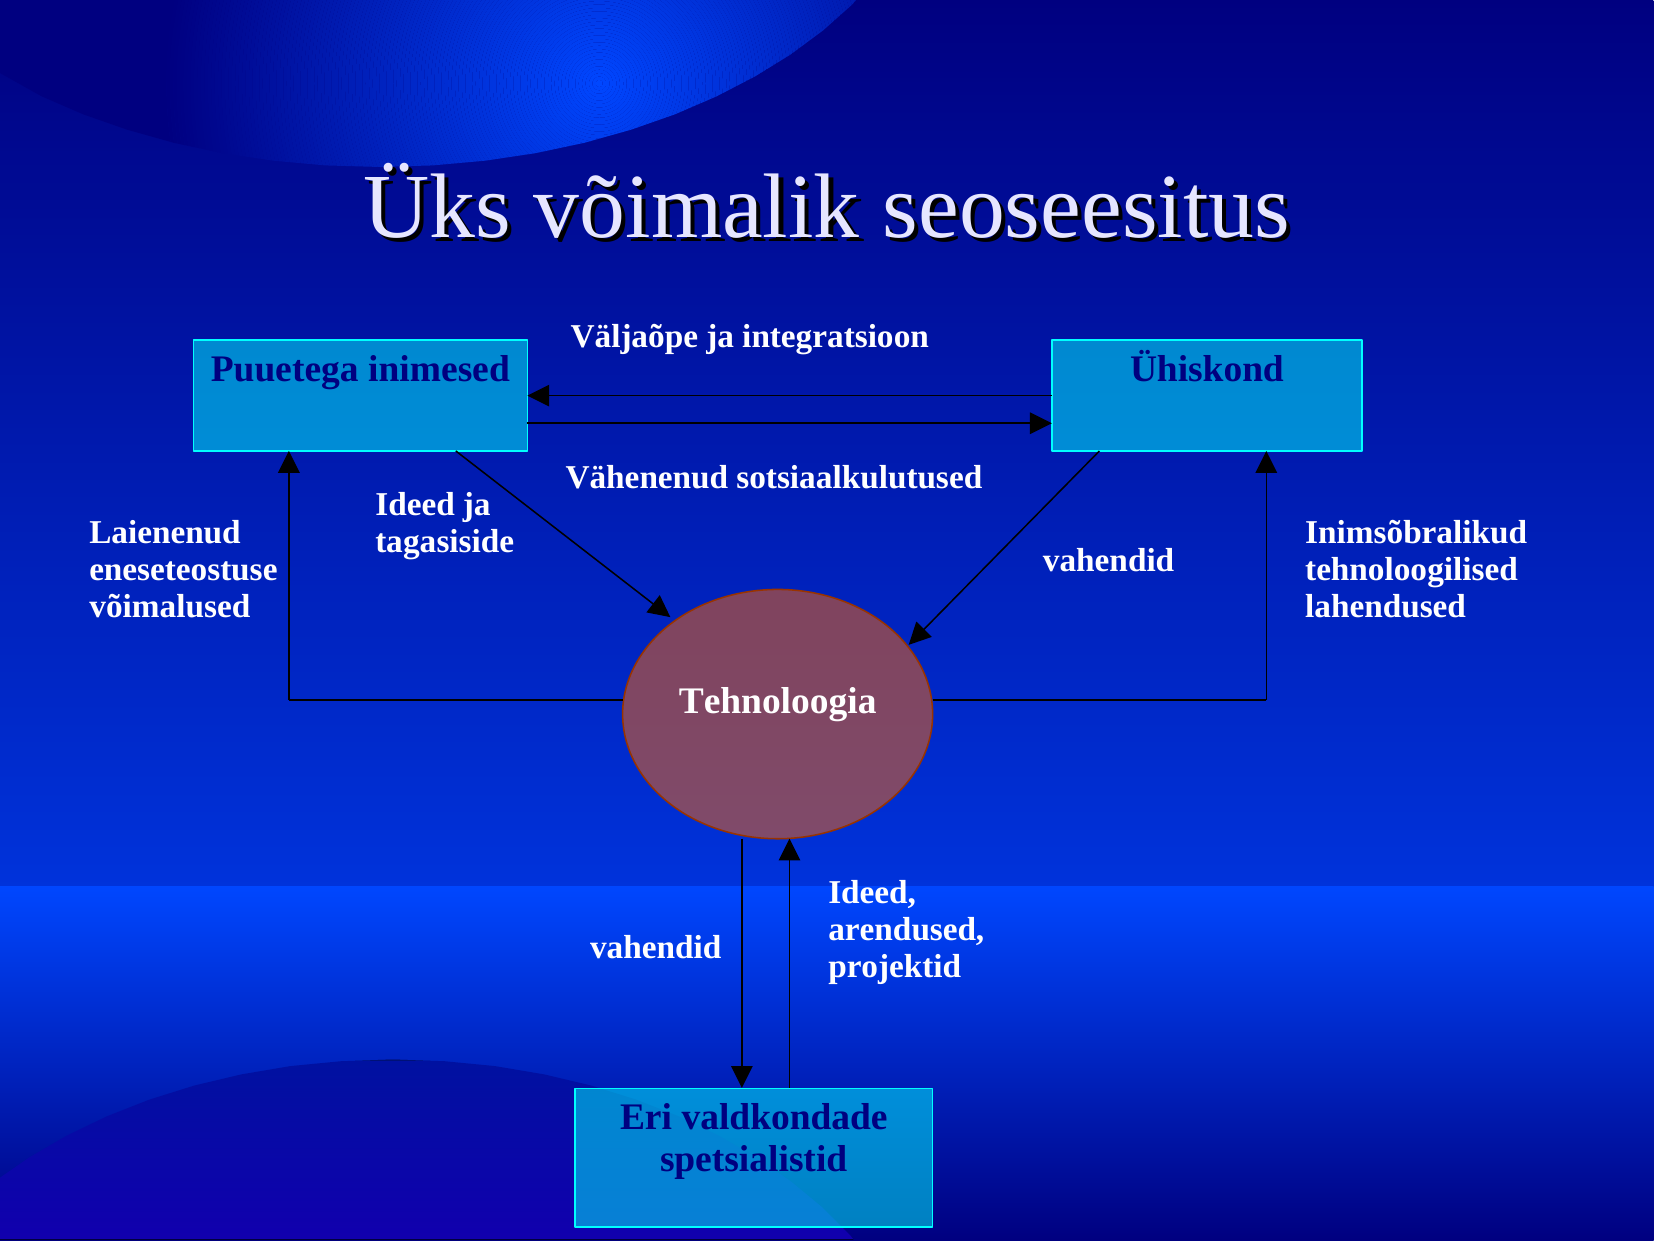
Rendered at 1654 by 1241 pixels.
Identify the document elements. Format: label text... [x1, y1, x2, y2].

text_box Väljaõpe ja integratsioon [555, 310, 962, 394]
text_box Laienenud eneseteostuse võimalused [74, 506, 313, 701]
text_box Vähenenud sotsiaalkulutused [550, 450, 1004, 535]
text_box [649, 784, 906, 839]
text_box Ideed, arendused, projektid [813, 866, 1052, 1061]
text_box Ühiskond [1051, 340, 1362, 452]
text_box [631, 589, 924, 672]
text_box vahendid [1027, 534, 1243, 618]
text_box vahendid [574, 921, 790, 1005]
text_box Tehnoloogia [622, 672, 933, 784]
text_box Ideed ja tagasiside [360, 478, 576, 618]
text_box Puuetega inimesed [193, 340, 528, 452]
title Üks võimalik seoseesitus [121, 102, 1534, 311]
text_box Eri valdkondade spetsialistid [574, 1088, 933, 1228]
text_box Inimsõbralikud tehnoloogilised lahendused [1290, 506, 1577, 673]
